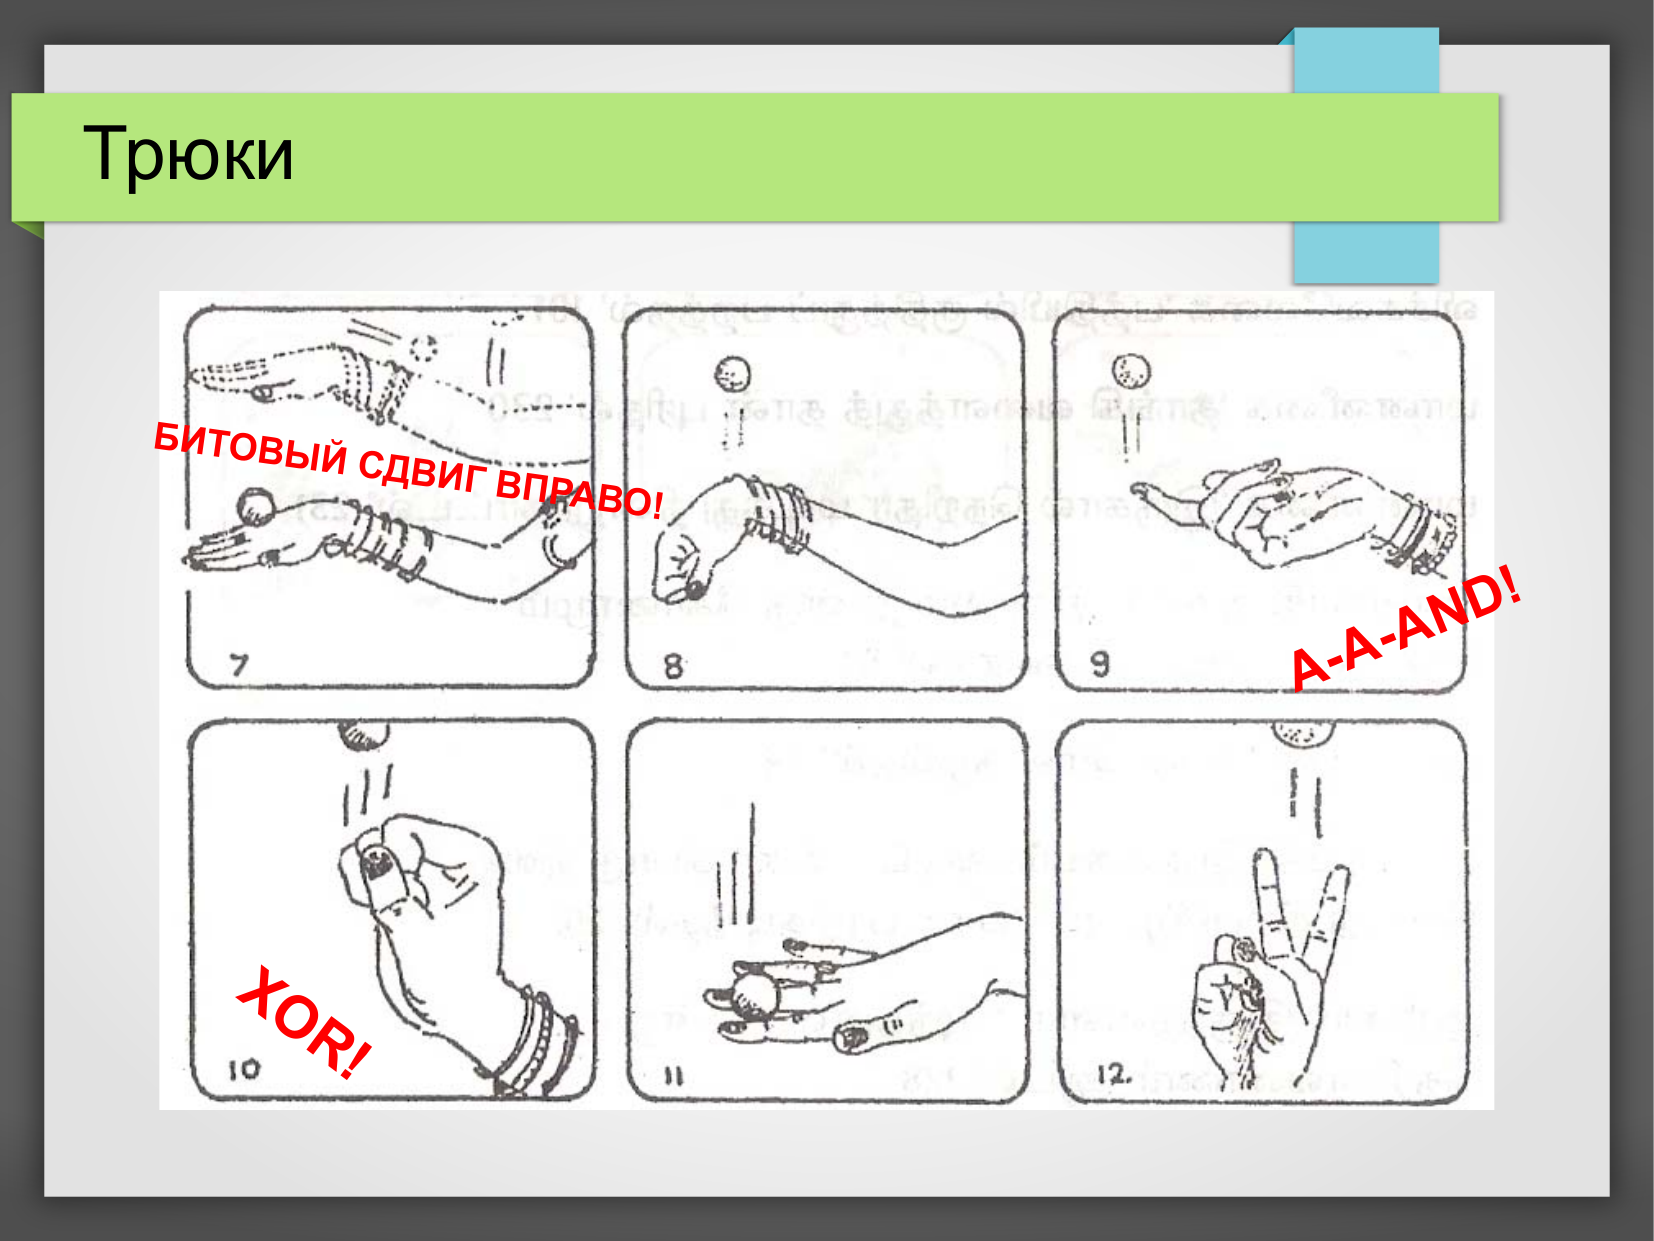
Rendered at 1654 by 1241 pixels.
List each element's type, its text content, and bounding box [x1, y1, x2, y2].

text_box БИТОВЫЙ СДВИГ ВПРАВО! [135, 405, 684, 538]
text_box A-A-AND! [1260, 540, 1548, 717]
title Трюки [82, 94, 1264, 213]
text_box XOR! [212, 940, 401, 1110]
picture [0, 0, 1654, 1241]
